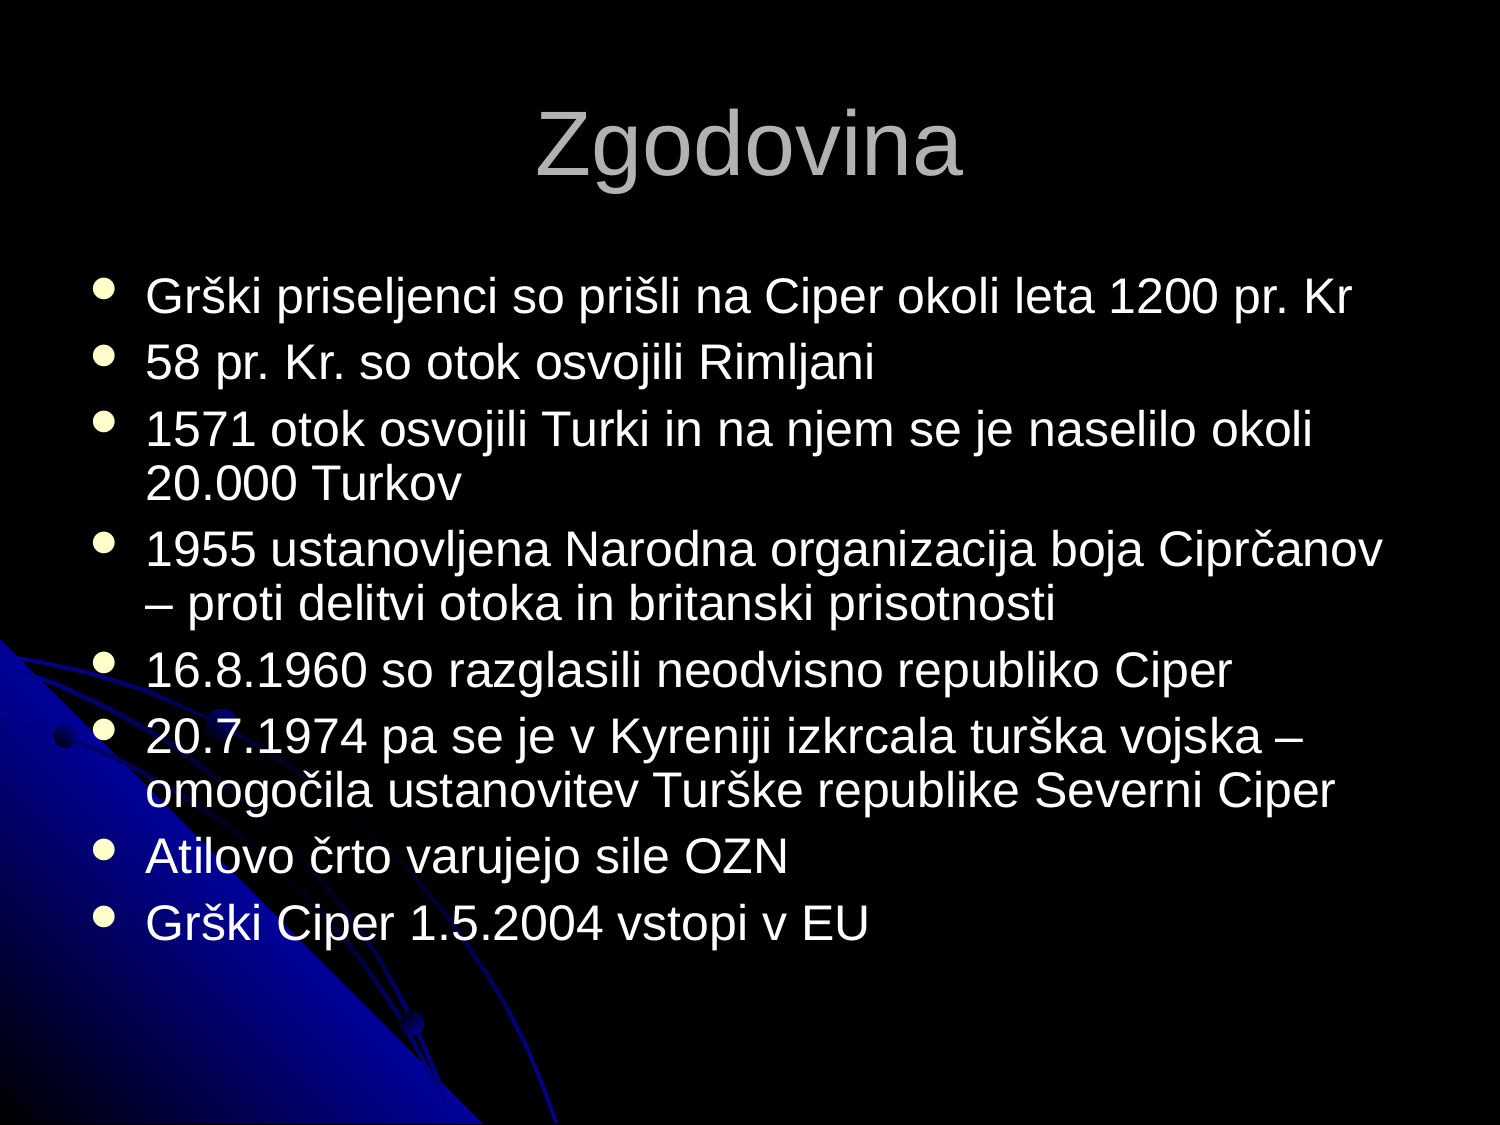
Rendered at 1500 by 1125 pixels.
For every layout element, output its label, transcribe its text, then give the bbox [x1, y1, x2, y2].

list Grški priseljenci so prišli na Ciper okoli leta 1200 pr. Kr 58 pr. Kr. so otok osvojili Rimljani 1571 otok osvojili Turki in na njem se je naselilo okoli 20.000 Turkov 1955 ustanovljena Narodna organizacija boja Ciprčanov – proti delitvi otoka in britanski prisotnosti 16.8.1960 so razglasili neodvisno republiko Ciper 20.7.1974 pa se je v Kyreniji izkrcala turška vojska – omogočila ustanovitev Turške republike Severni Ciper Atilovo črto varujejo sile OZN Grški Ciper 1.5.2004 vstopi v EU [75, 262, 1425, 959]
title Zgodovina [75, 37, 1425, 241]
